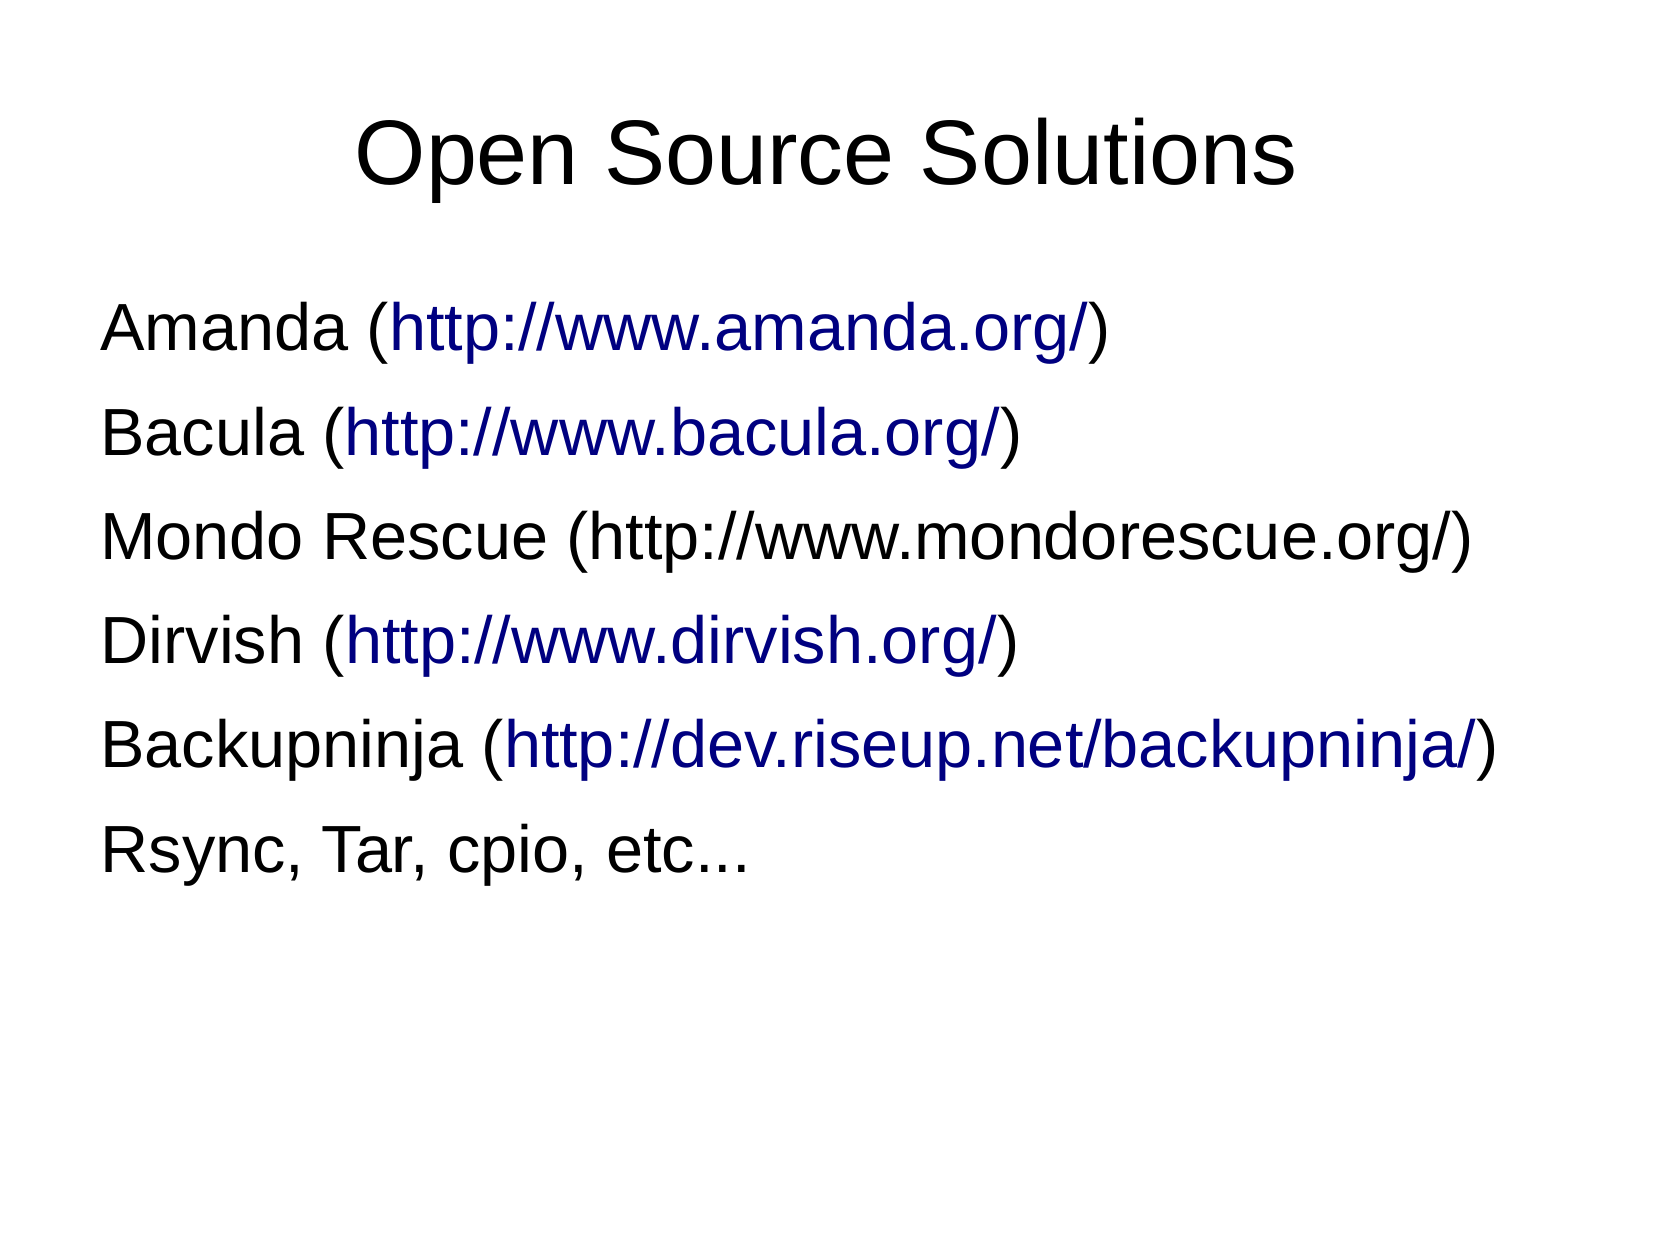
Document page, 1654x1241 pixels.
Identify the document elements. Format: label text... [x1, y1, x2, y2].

list Amanda (http://www.amanda.org/) Bacula (http://www.bacula.org/) Mondo Rescue (http://www.mondorescue.org/) Dirvish (http://www.dirvish.org/) Backupninja (http://dev.riseup.net/backupninja/) Rsync, Tar, cpio, etc... [82, 290, 1571, 1094]
title Open Source Solutions [82, 56, 1571, 250]
